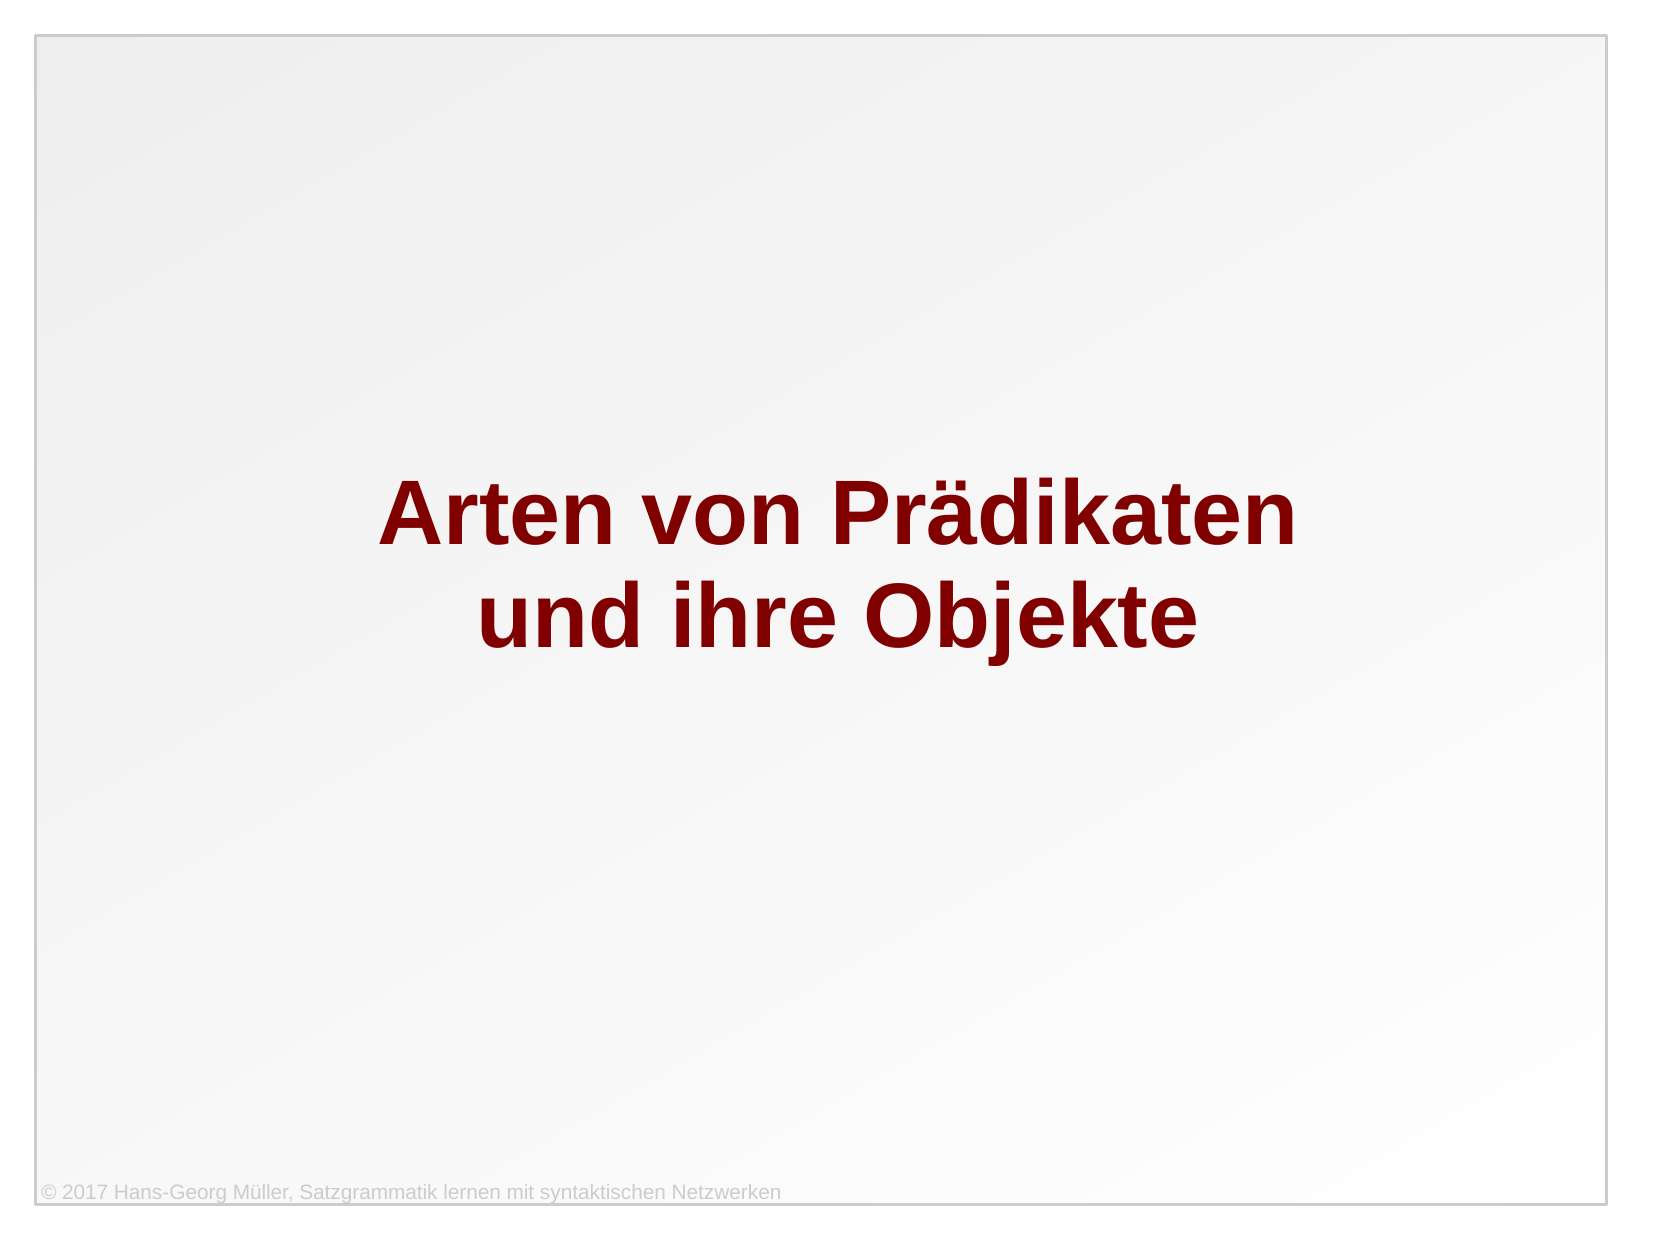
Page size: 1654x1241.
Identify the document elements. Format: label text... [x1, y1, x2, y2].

title Arten von Prädikaten und ihre Objekte [94, 460, 1583, 668]
